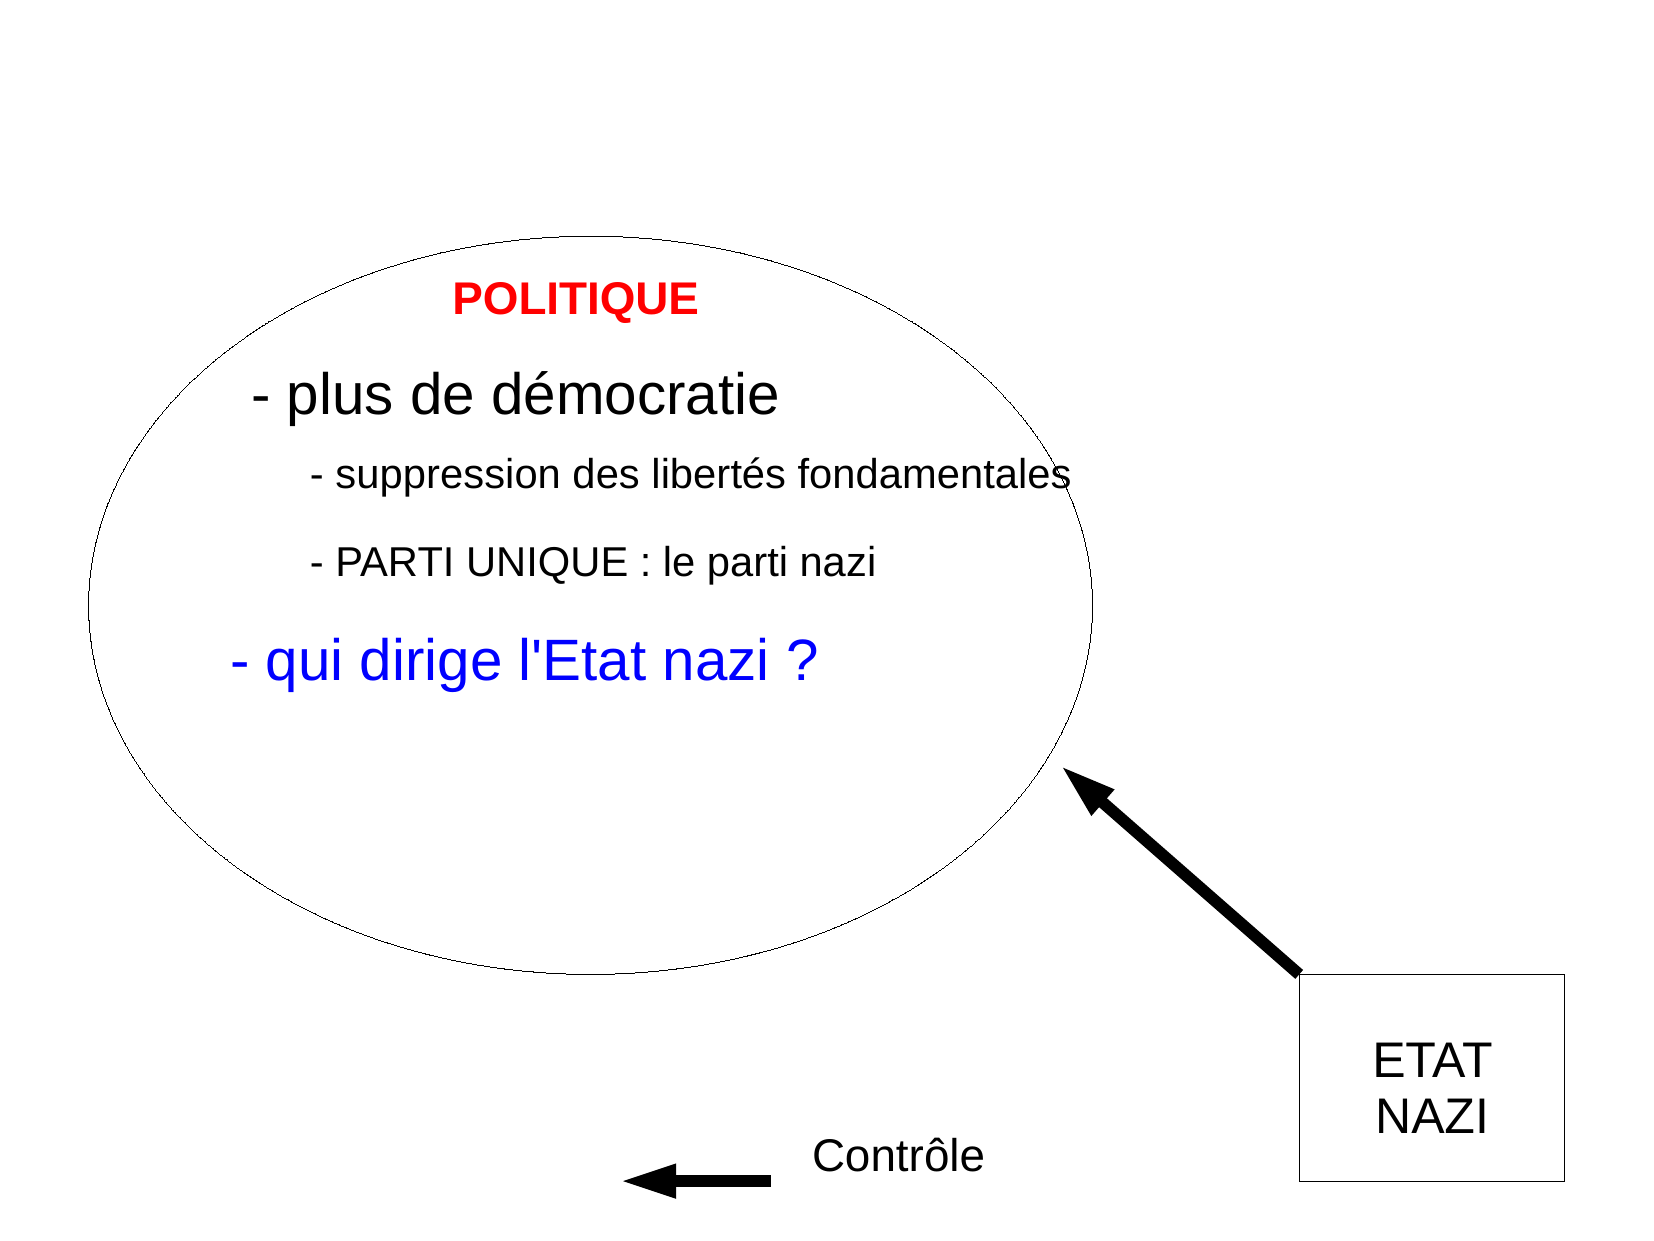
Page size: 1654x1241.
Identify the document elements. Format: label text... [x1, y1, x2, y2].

text_box - PARTI UNIQUE : le parti nazi [295, 531, 892, 594]
text_box - suppression des libertés fondamentales [295, 442, 1123, 505]
text_box - qui dirige l'Etat nazi ? [215, 620, 1013, 700]
text_box Contrôle [797, 1122, 1123, 1188]
text_box - plus de démocratie [236, 354, 1034, 434]
text_box POLITIQUE [265, 265, 886, 333]
text_box ETAT NAZI [1299, 1025, 1565, 1152]
